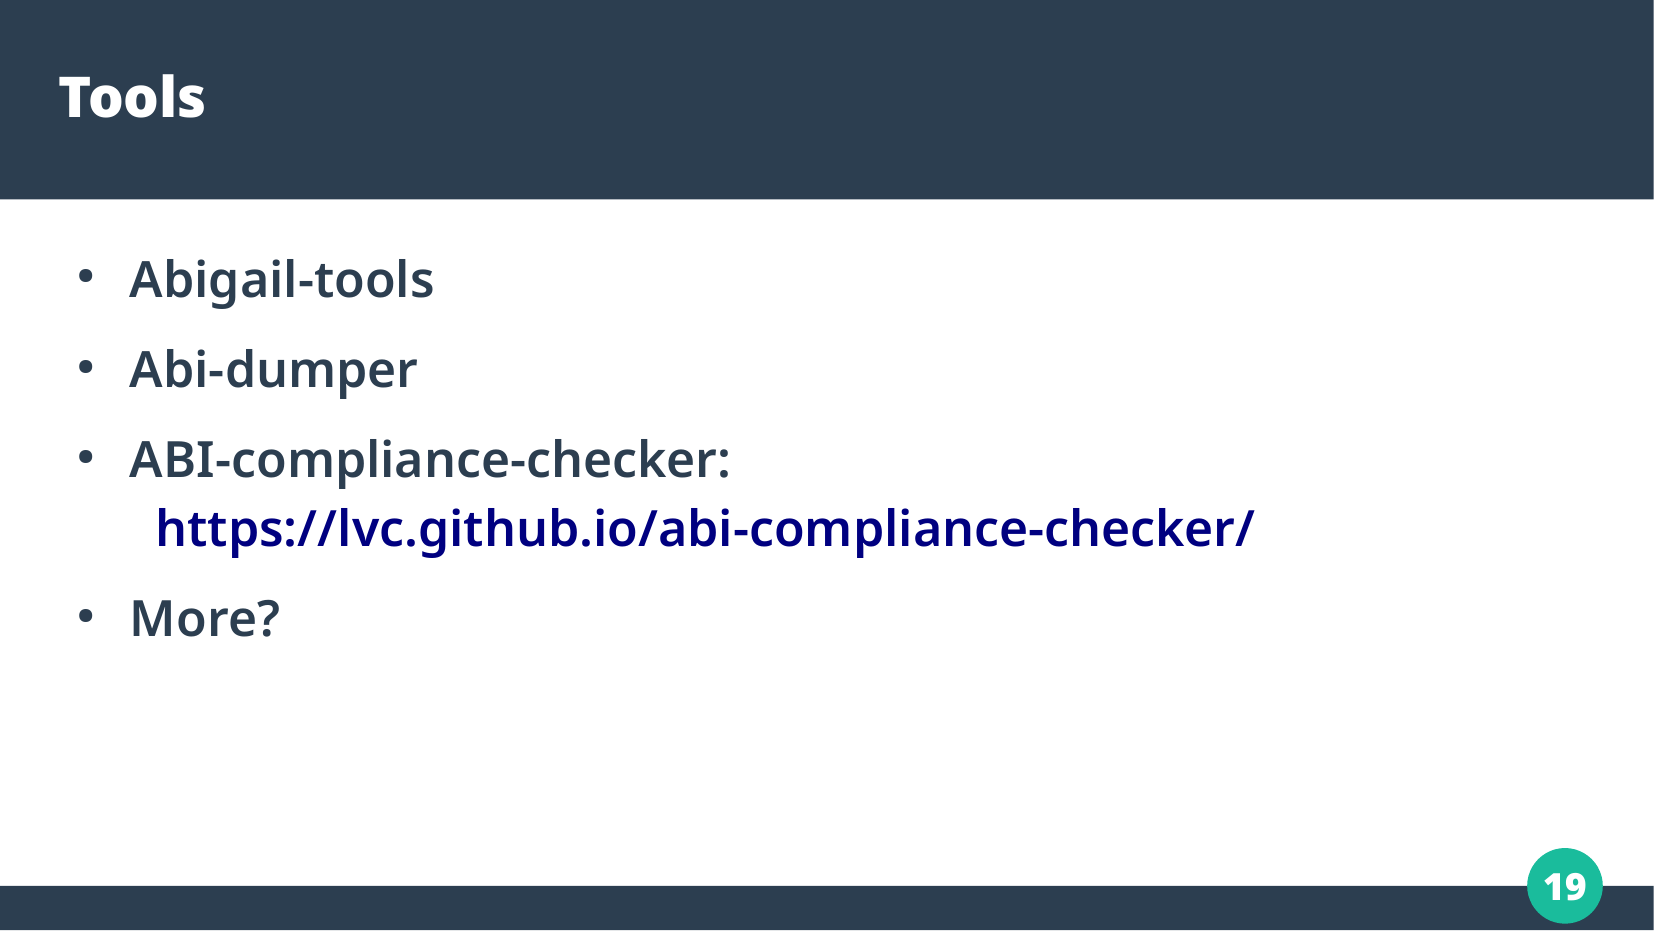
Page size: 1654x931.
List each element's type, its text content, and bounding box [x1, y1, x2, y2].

title Tools [59, 37, 1595, 155]
list Abigail-tools Abi-dumper ABI-compliance-checker: https://lvc.github.io/abi-compliance-checker/ More? [59, 243, 1595, 864]
